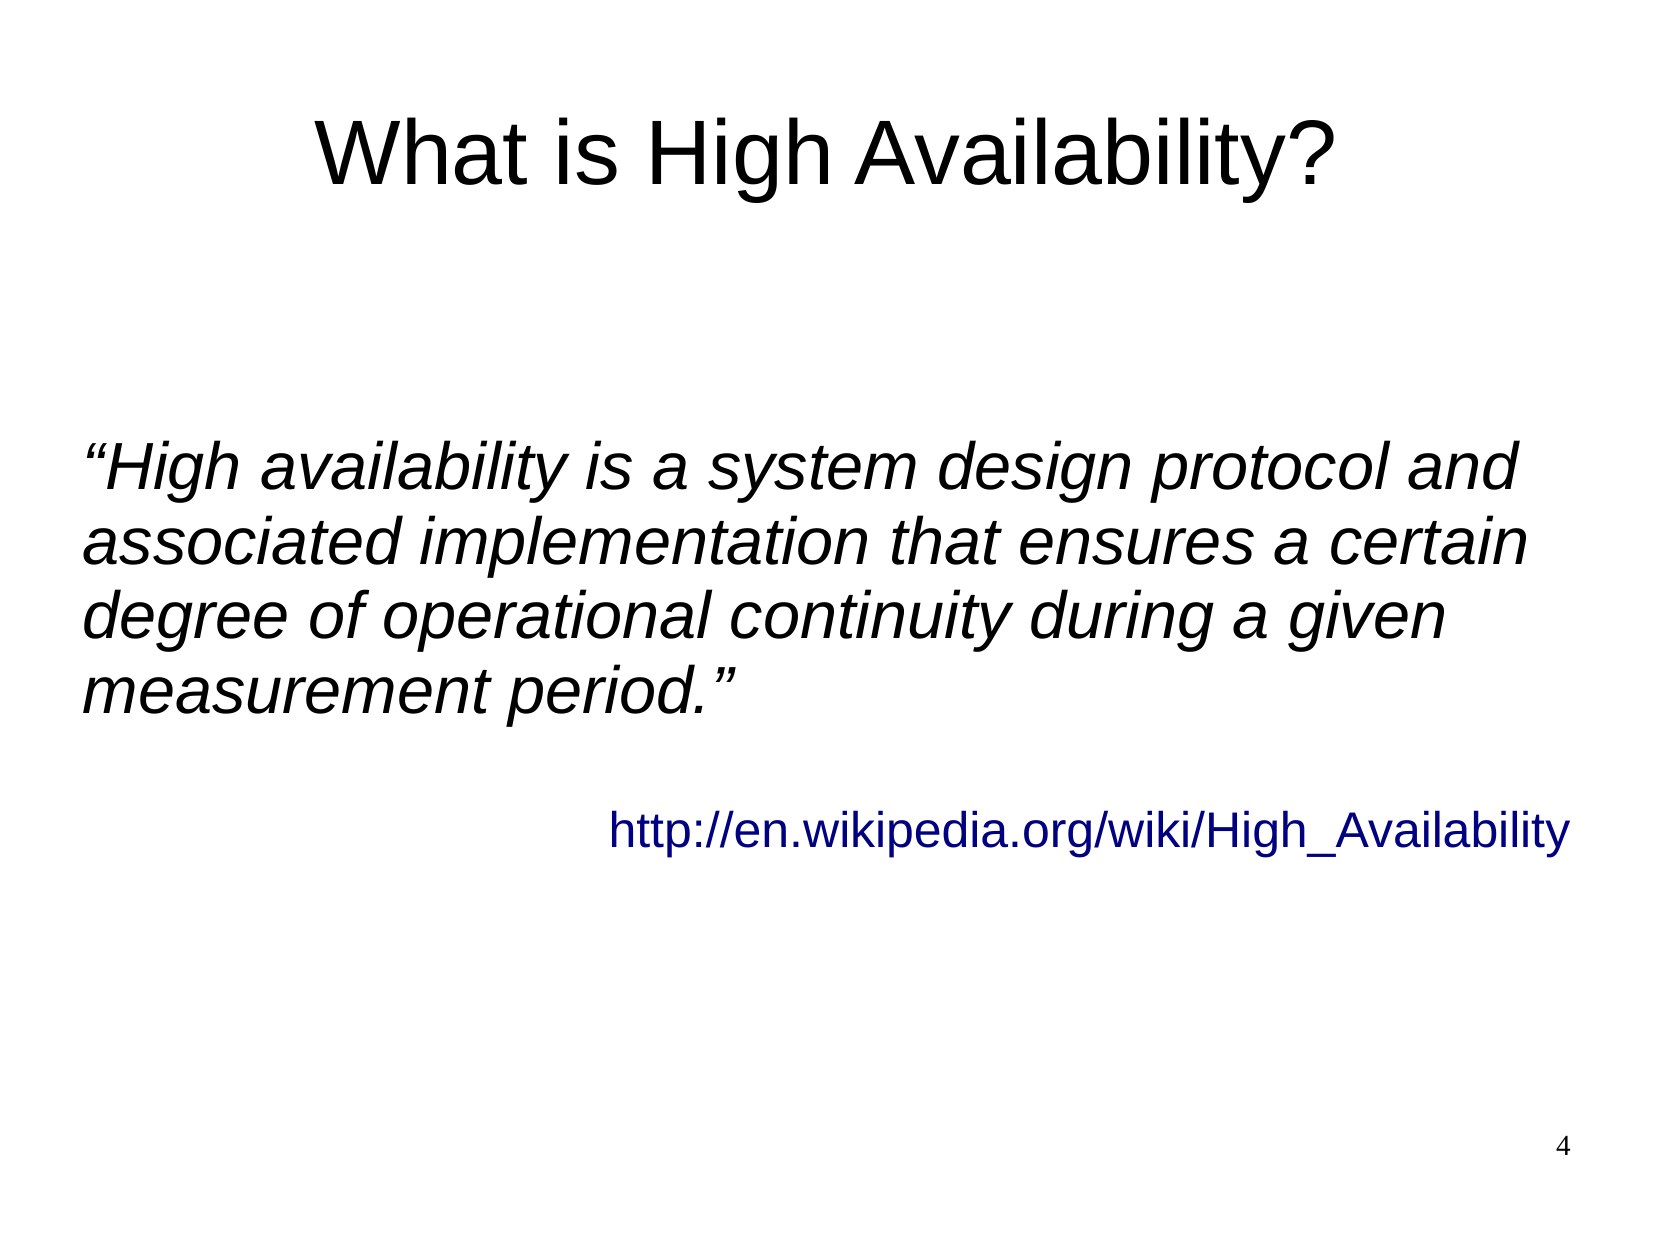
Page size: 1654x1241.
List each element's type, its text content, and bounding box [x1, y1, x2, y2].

subtitle “High availability is a system design protocol and associated implementation that ensures a certain degree of operational continuity during a given measurement period.” http://en.wikipedia.org/wiki/High_Availability [82, 297, 1571, 1102]
title What is High Availability? [82, 49, 1571, 257]
